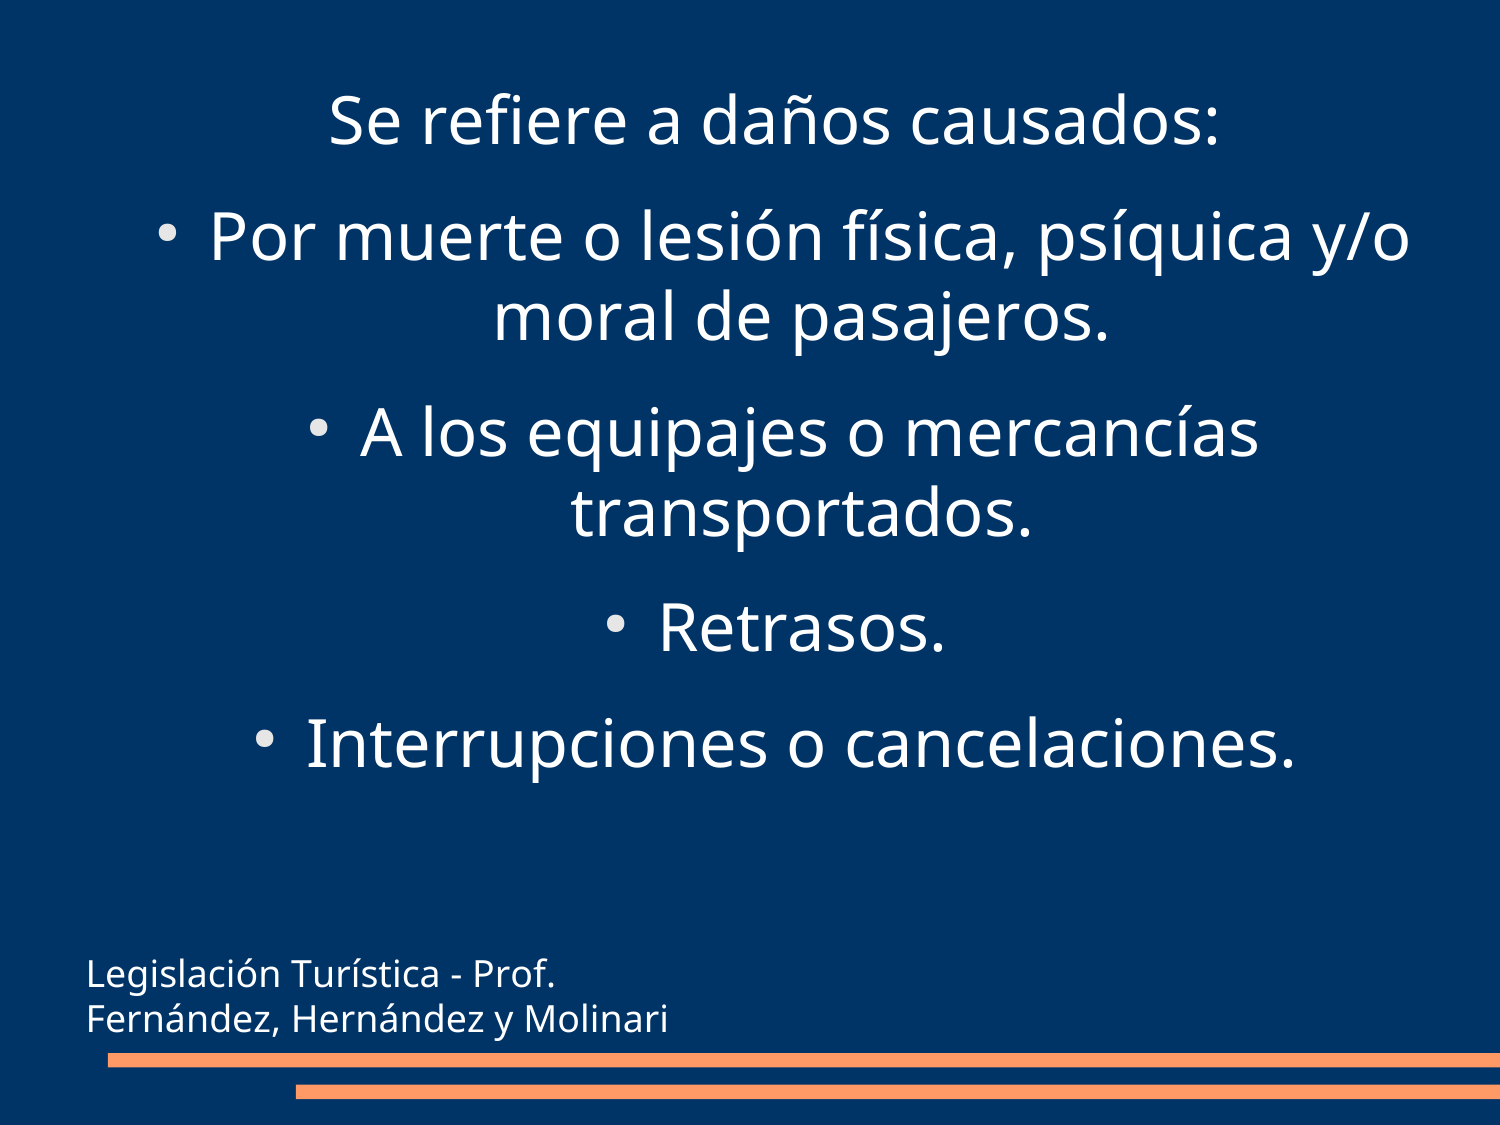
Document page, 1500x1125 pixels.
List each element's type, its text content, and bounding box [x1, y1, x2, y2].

list Se refiere a daños causados: Por muerte o lesión física, psíquica y/o moral de pasajeros. A los equipajes o mercancías transportados. Retrasos. Interrupciones o cancelaciones. [75, 70, 1477, 898]
footer Legislación Turística - Prof. Fernández, Hernández y Molinari [70, 942, 770, 993]
